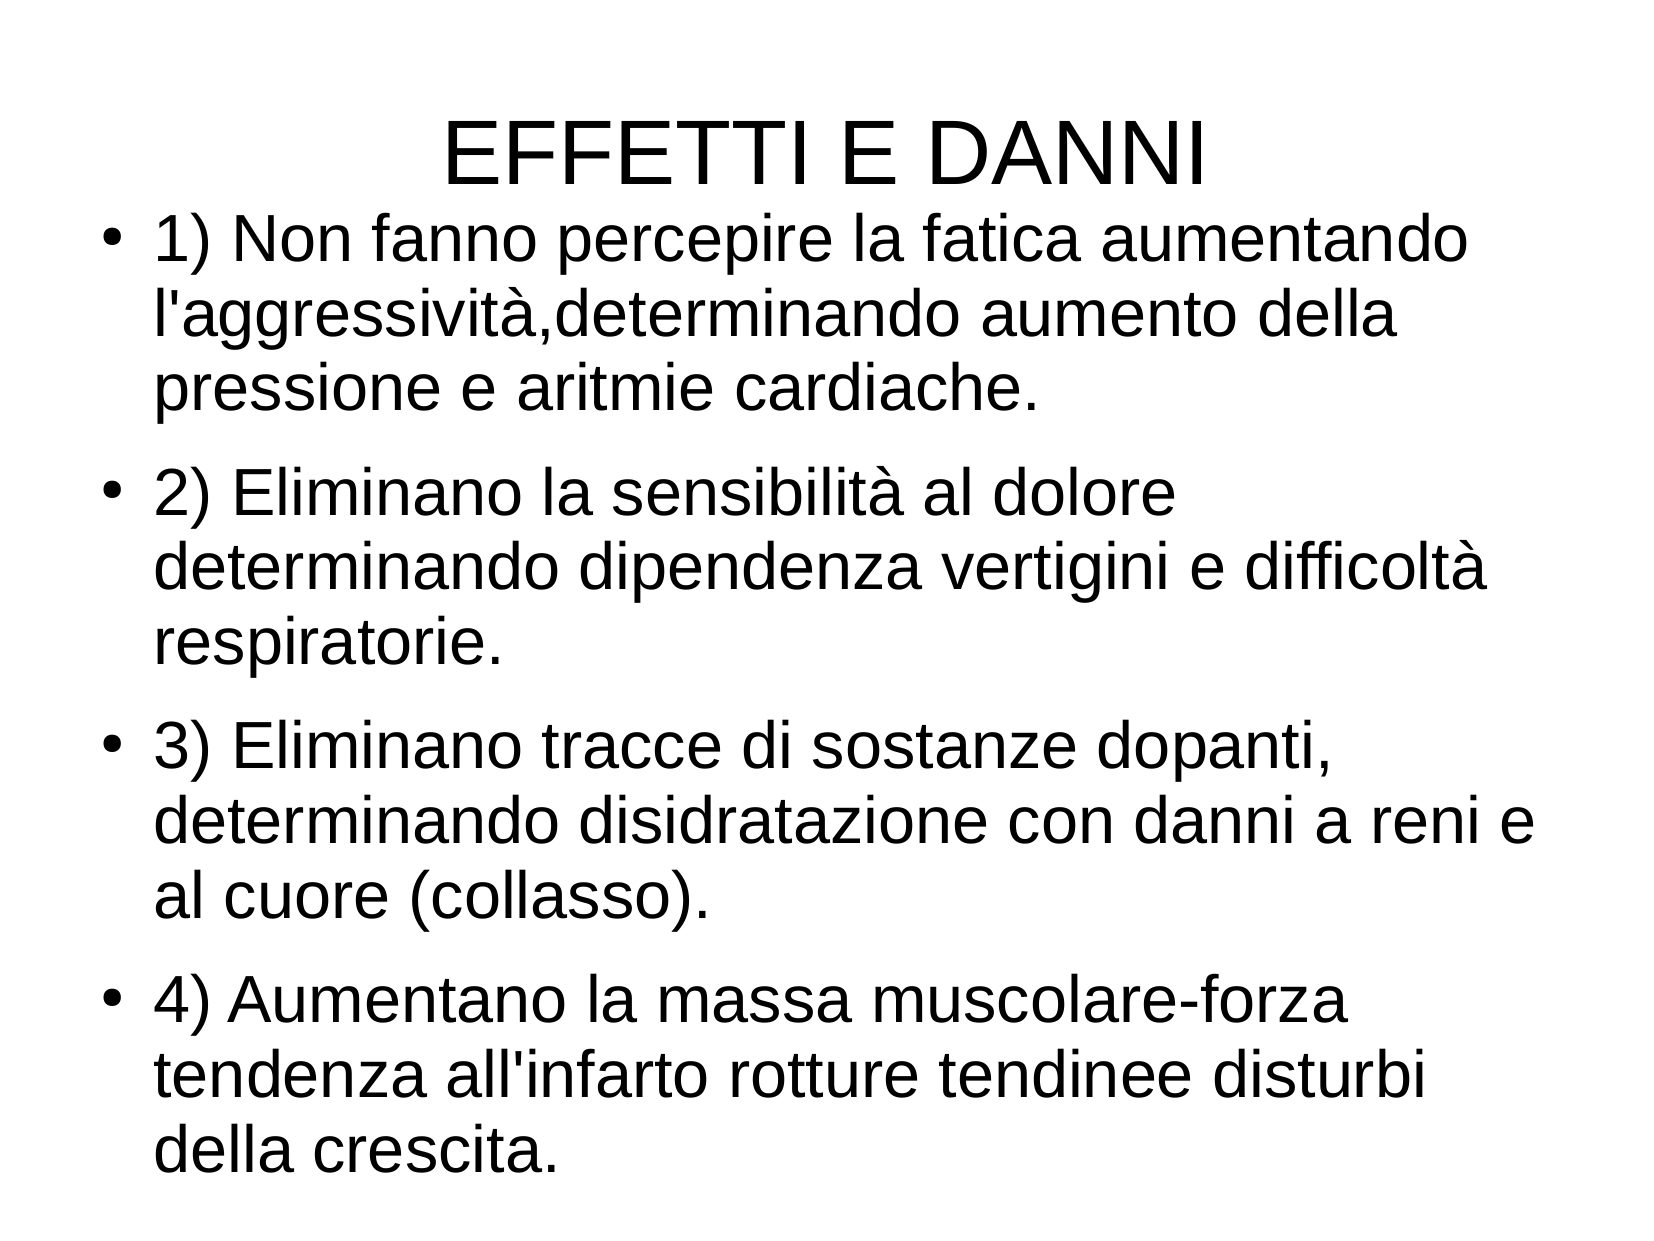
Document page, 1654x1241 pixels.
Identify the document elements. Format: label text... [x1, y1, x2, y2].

list 1) Non fanno percepire la fatica aumentando l'aggressività,determinando aumento della pressione e aritmie cardiache. 2) Eliminano la sensibilità al dolore determinando dipendenza vertigini e difficoltà respiratorie. 3) Eliminano tracce di sostanze dopanti, determinando disidratazione con danni a reni e al cuore (collasso). 4) Aumentano la massa muscolare-forza tendenza all'infarto rotture tendinee disturbi della crescita. [82, 200, 1571, 1241]
title EFFETTI E DANNI [82, 49, 1571, 200]
